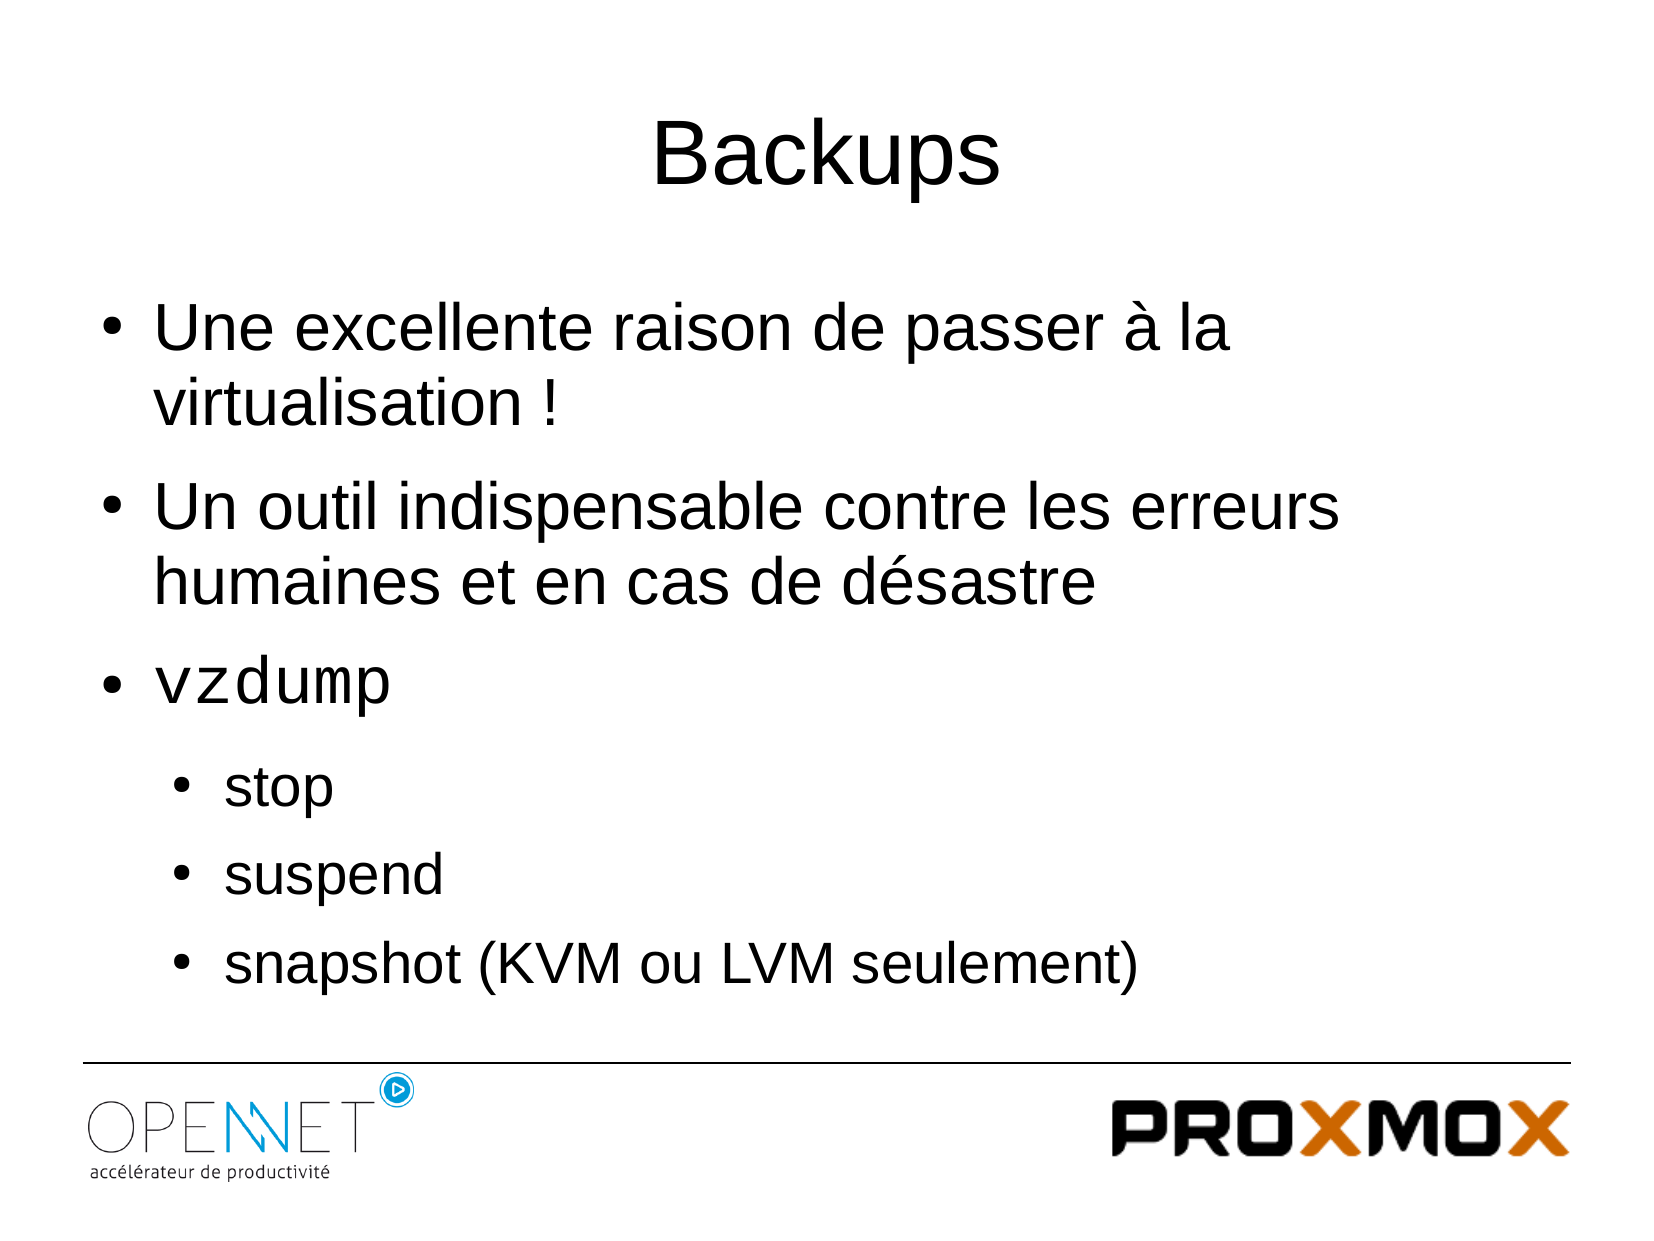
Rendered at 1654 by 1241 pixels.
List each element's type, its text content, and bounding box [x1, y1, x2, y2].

list Une excellente raison de passer à la virtualisation ! Un outil indispensable contre les erreurs humaines et en cas de désastre vzdump stop suspend snapshot (KVM ou LVM seulement) [82, 290, 1571, 1010]
title Backups [82, 49, 1571, 257]
picture [1111, 1099, 1571, 1158]
picture [88, 1072, 414, 1182]
